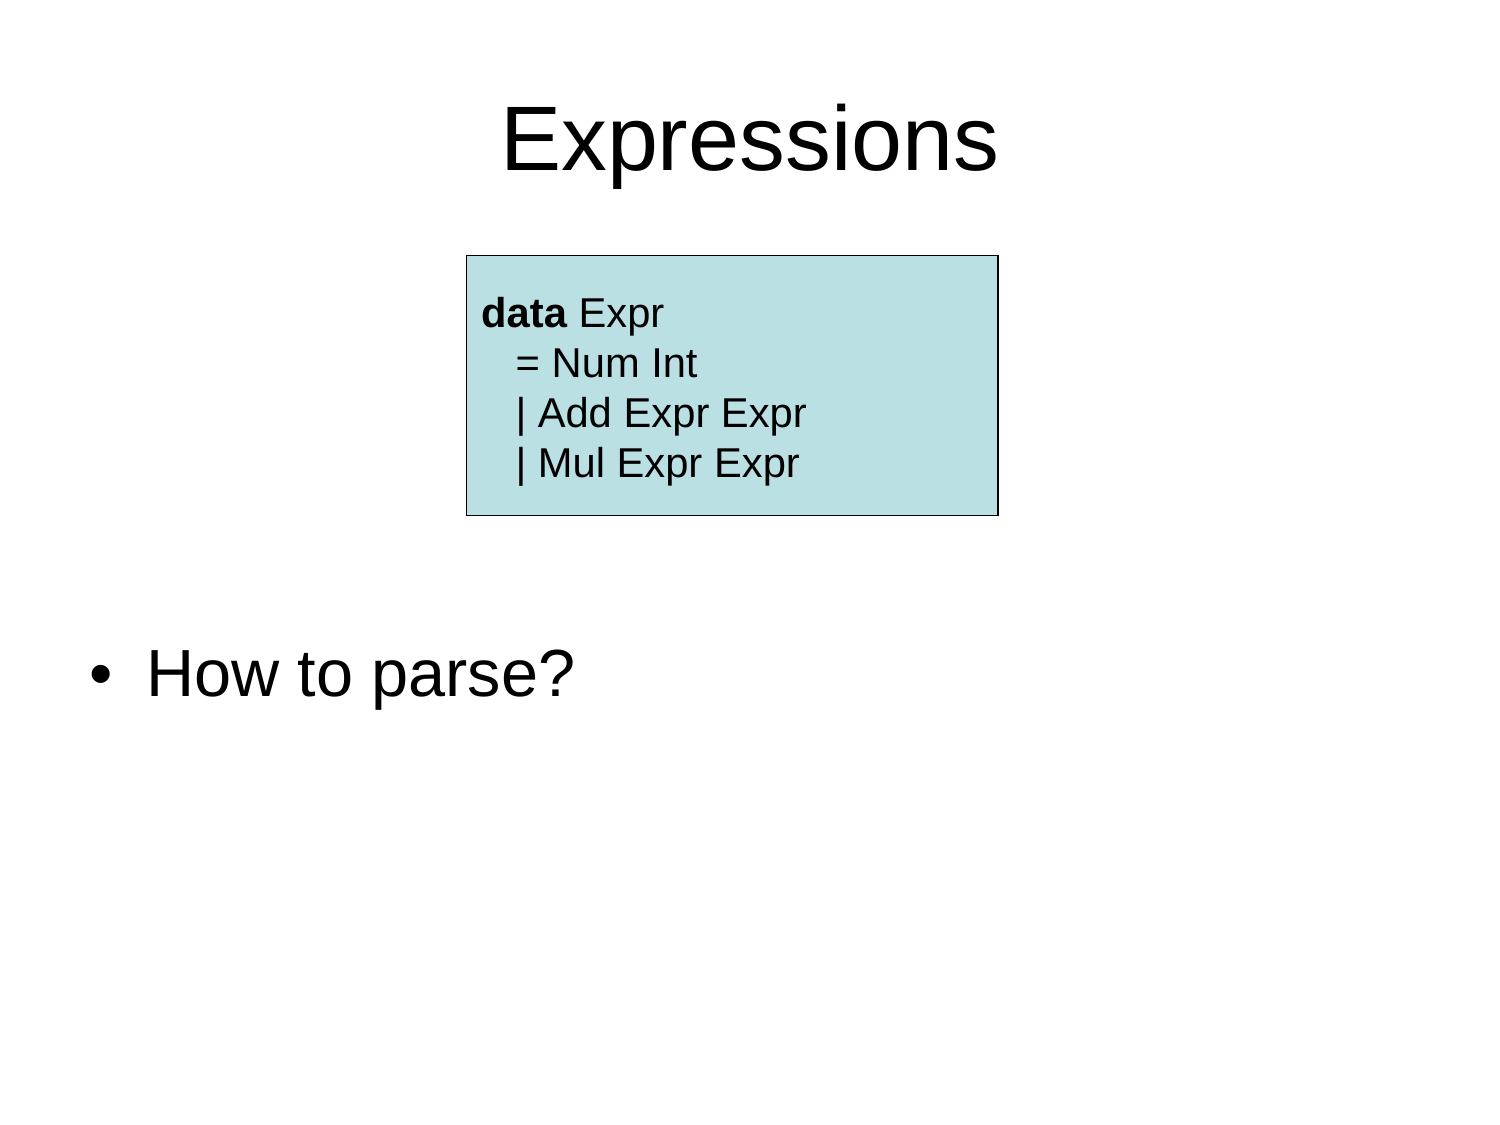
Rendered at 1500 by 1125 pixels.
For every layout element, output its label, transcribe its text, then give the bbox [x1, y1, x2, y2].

title Expressions [75, 45, 1426, 233]
text_box data Expr = Num Int | Add Expr Expr | Mul Expr Expr [466, 255, 999, 516]
list How to parse? [75, 262, 1426, 1005]
